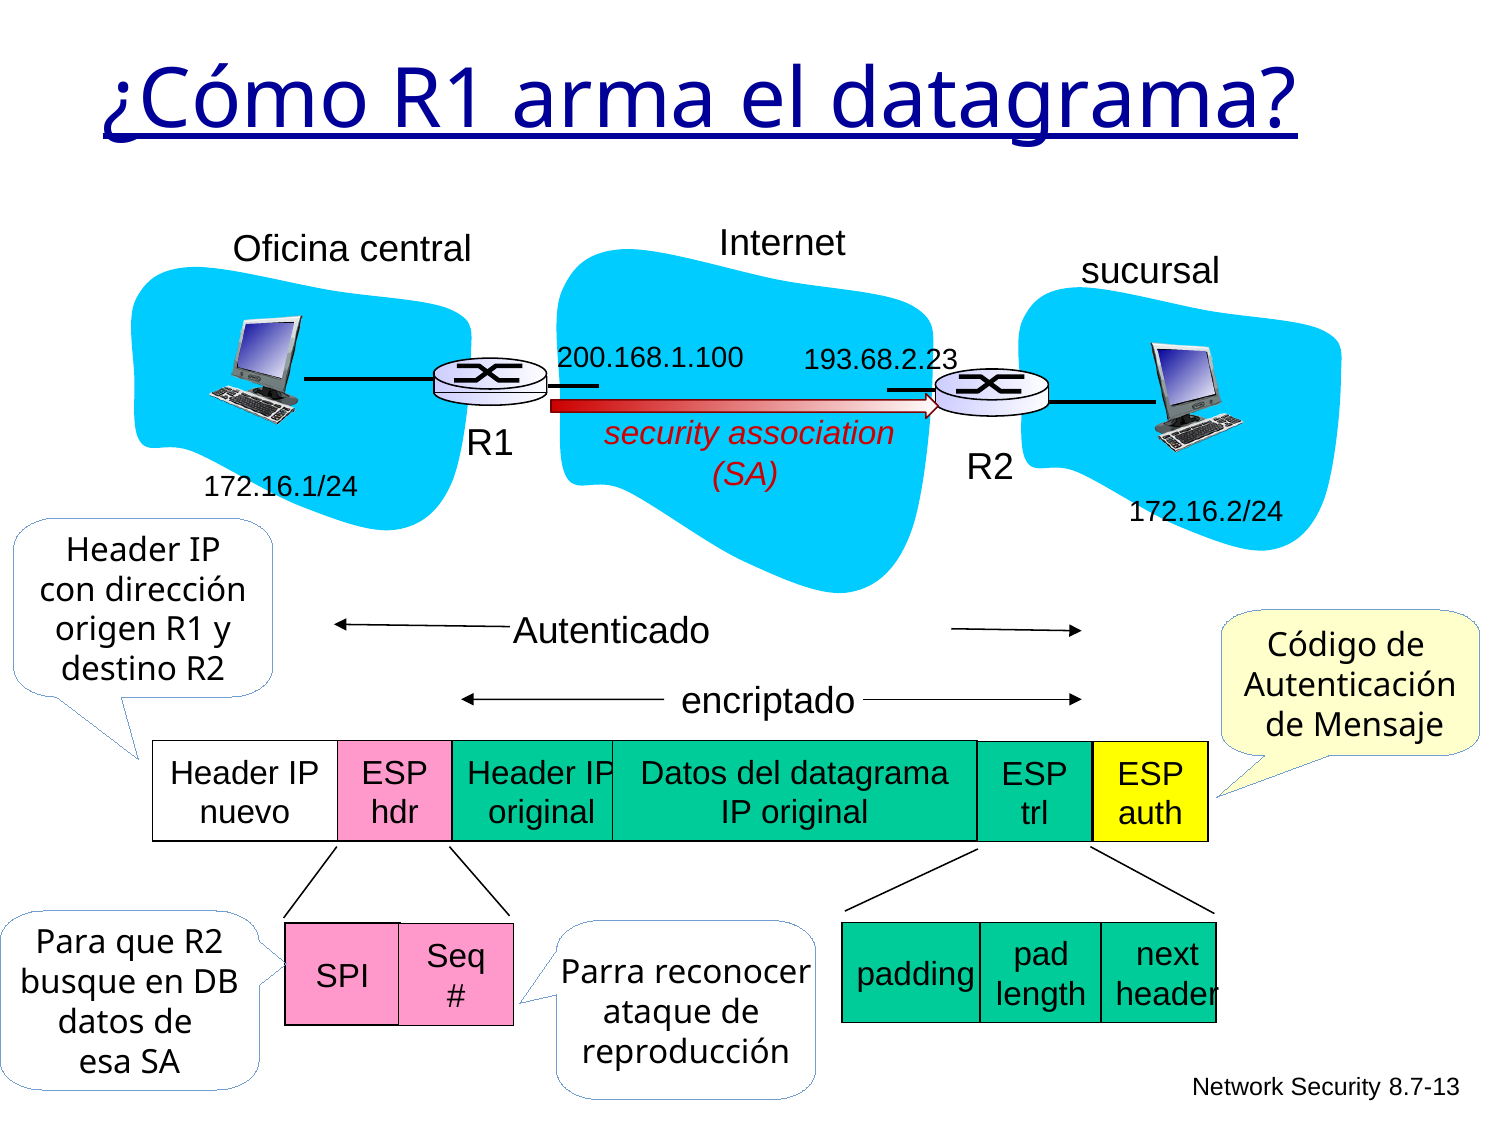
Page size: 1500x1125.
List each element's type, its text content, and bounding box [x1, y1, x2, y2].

text_box sucursal [1066, 238, 1236, 300]
text_box Header IP nuevo [152, 740, 337, 841]
text_box ESP auth [1093, 741, 1208, 842]
text_box 193.68.2.23 [788, 332, 974, 383]
text_box Datos del datagrama IP original [612, 740, 978, 841]
picture [1152, 343, 1242, 451]
text_box padding [841, 922, 980, 1023]
picture [210, 316, 301, 423]
title ¿Cómo R1 arma el datagrama? [87, 0, 1472, 188]
text_box R2 [951, 434, 1029, 496]
text_box ESP trl [977, 741, 1093, 842]
text_box 172.16.2/24 [1114, 484, 1299, 536]
text_box SPI [285, 923, 398, 1026]
text_box [642, 500, 920, 594]
text_box 172.16.1/24 [188, 459, 374, 511]
text_box Autenticado [498, 598, 726, 659]
text_box security association (SA) [589, 408, 964, 500]
text_box Internet [704, 210, 861, 271]
text_box Header IP original [452, 740, 612, 841]
text_box Para que R2 busque en DB datos de esa SA [0, 910, 287, 1091]
text_box Código de Autenticación de Mensaje [1216, 609, 1480, 798]
text_box [550, 249, 1342, 551]
text_box encriptado [666, 668, 871, 730]
text_box 200.168.1.100 [542, 330, 760, 381]
text_box Oficina central [218, 216, 487, 277]
text_box ESP hdr [337, 740, 452, 841]
text_box Header IP con dirección origen R1 y destino R2 [13, 518, 273, 760]
text_box R1 [451, 409, 529, 471]
text_box Seq # [398, 923, 514, 1026]
text_box next header [1100, 922, 1217, 1023]
text_box Parra reconocer ataque de reproducción [519, 920, 816, 1100]
text_box Network Security [762, 1062, 1397, 1114]
text_box [131, 266, 547, 531]
text_box pad length [980, 922, 1100, 1023]
